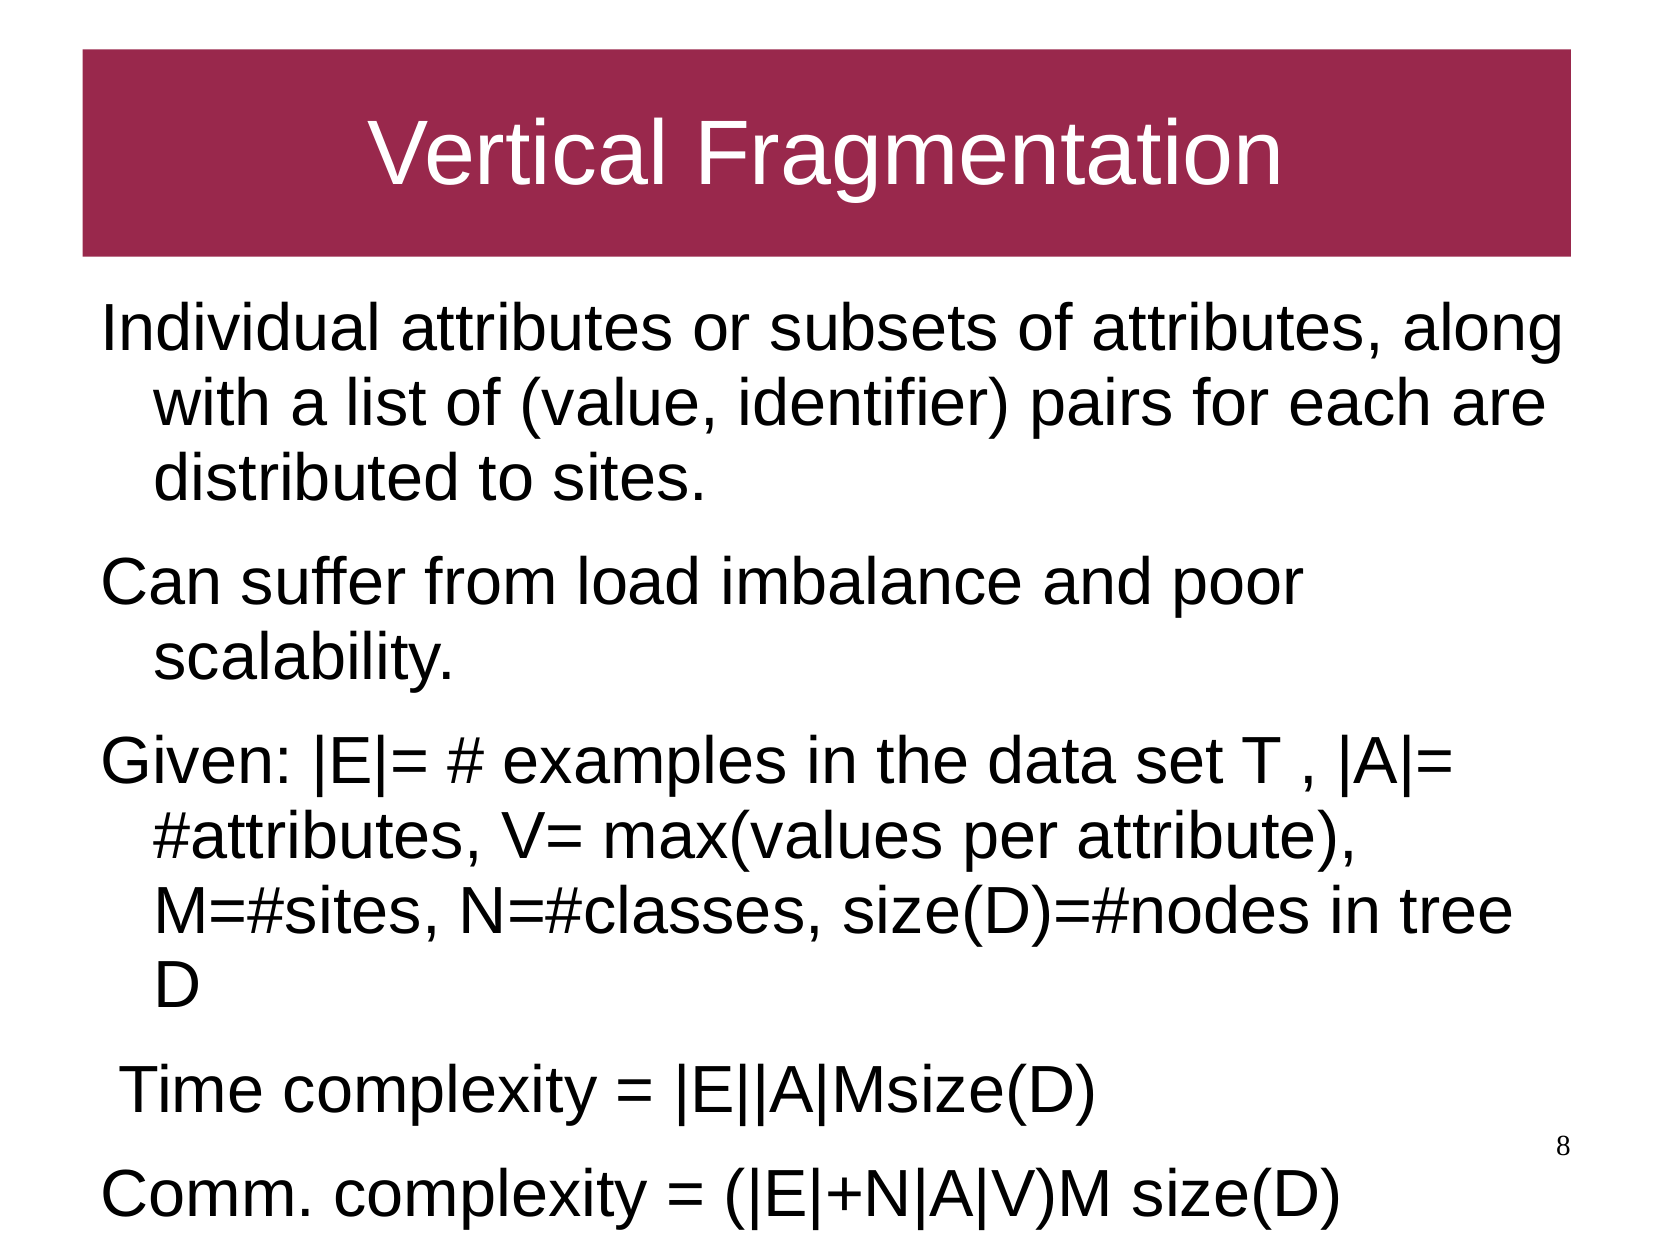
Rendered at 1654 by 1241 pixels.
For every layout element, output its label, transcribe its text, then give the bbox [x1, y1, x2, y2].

title Vertical Fragmentation [82, 49, 1571, 257]
list Individual attributes or subsets of attributes, along with a list of (value, identifier) pairs for each are distributed to sites. Can suffer from load imbalance and poor scalability. Given: |E|= # examples in the data set T , |A|= #attributes, V= max(values per attribute), M=#sites, N=#classes, size(D)=#nodes in tree D Time complexity = |E||A|Msize(D) Comm. complexity = (|E|+N|A|V)M size(D) [82, 290, 1571, 1231]
